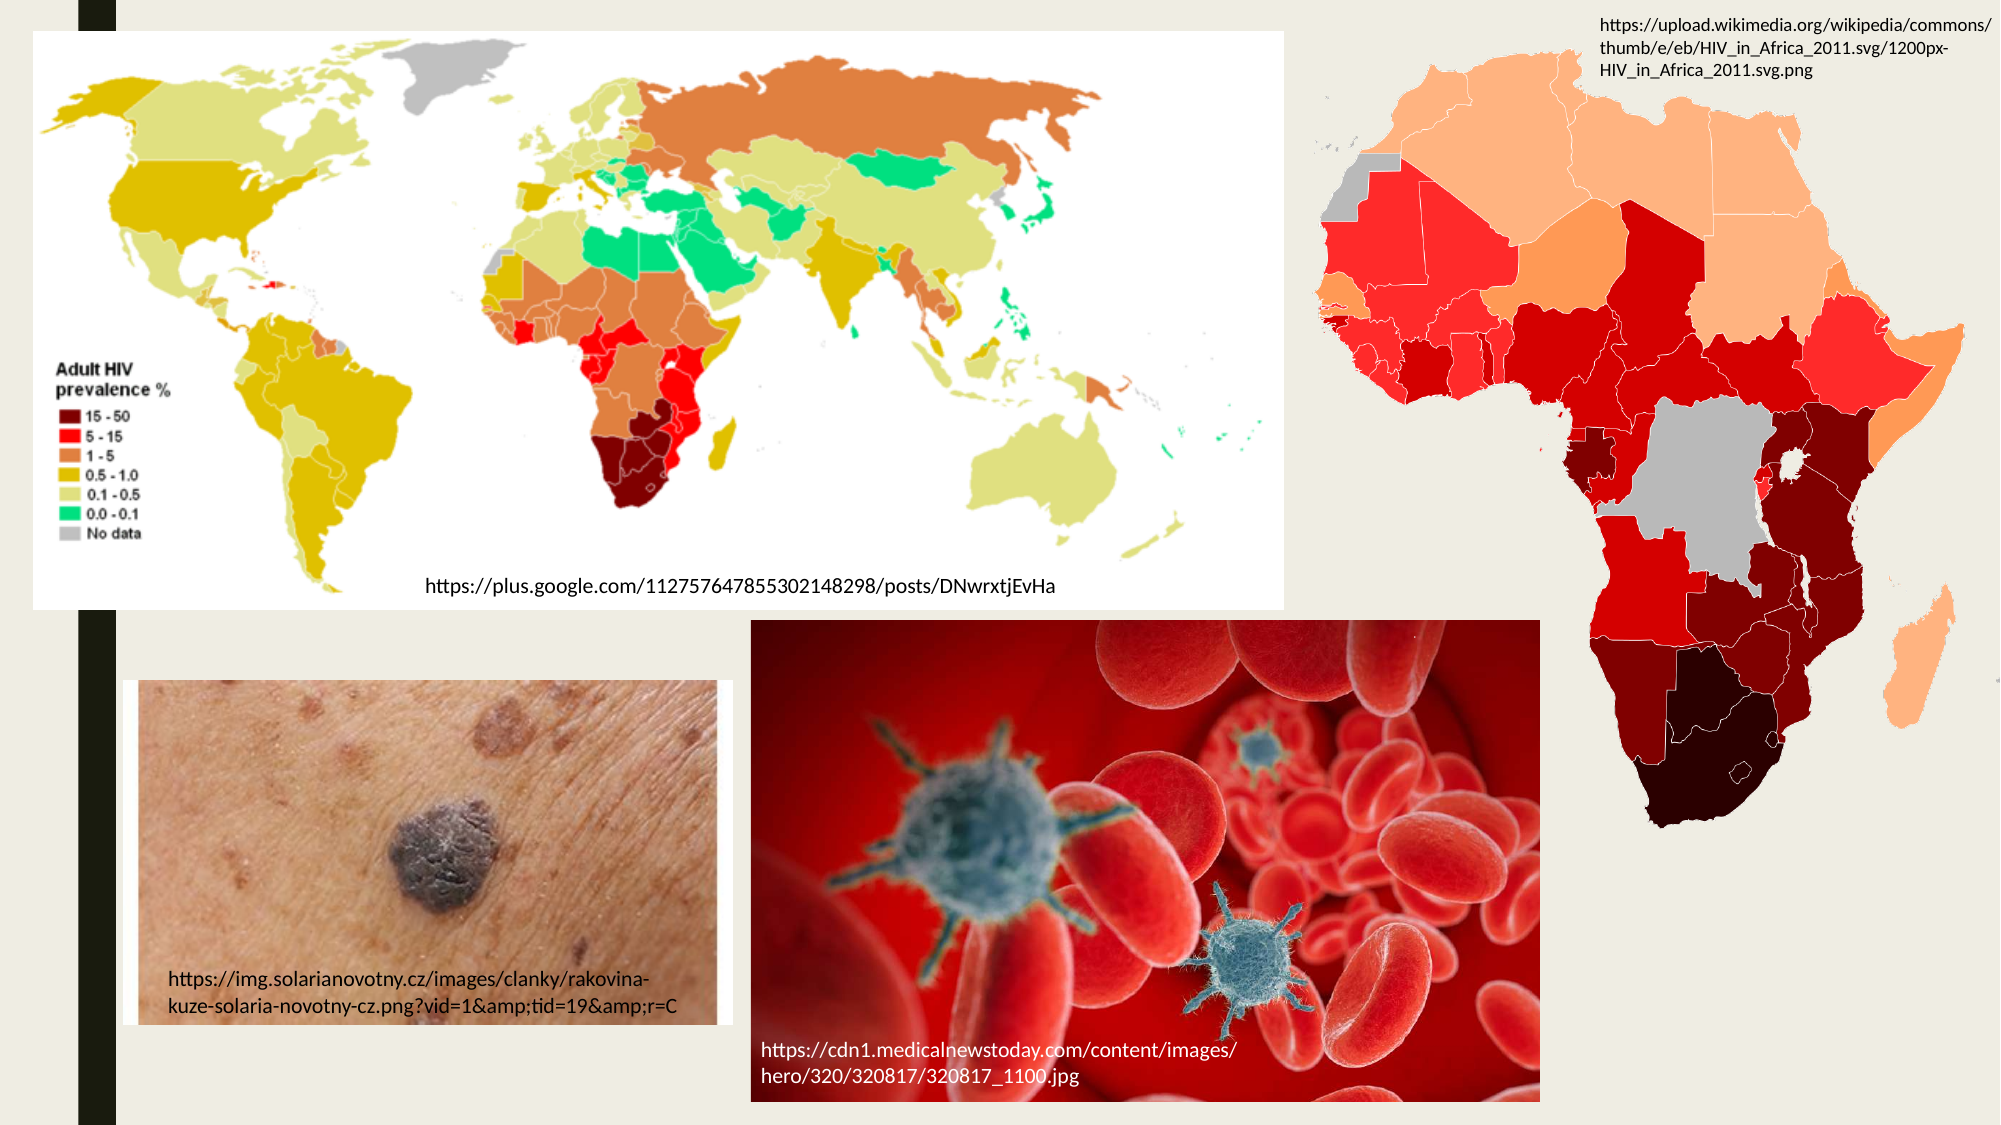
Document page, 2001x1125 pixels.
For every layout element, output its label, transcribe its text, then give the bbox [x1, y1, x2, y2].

picture [123, 680, 733, 1025]
text_box https://cdn1.medicalnewstoday.com/content/images/hero/320/320817/320817_1100.jpg [745, 1027, 1300, 1096]
text_box https://img.solarianovotny.cz/images/clanky/rakovina-kuze-solaria-novotny-cz.png?vid=1&amp;tid=19&amp;r=C [153, 957, 701, 1026]
picture [33, 31, 2000, 1102]
text_box https://plus.google.com/112757647855302148298/posts/DNwrxtjEvHa [410, 563, 1137, 606]
text_box https://upload.wikimedia.org/wikipedia/commons/thumb/e/eb/HIV_in_Africa_2011.svg/1200px-HIV_in_Africa_2011.svg.png [1585, 5, 2000, 89]
